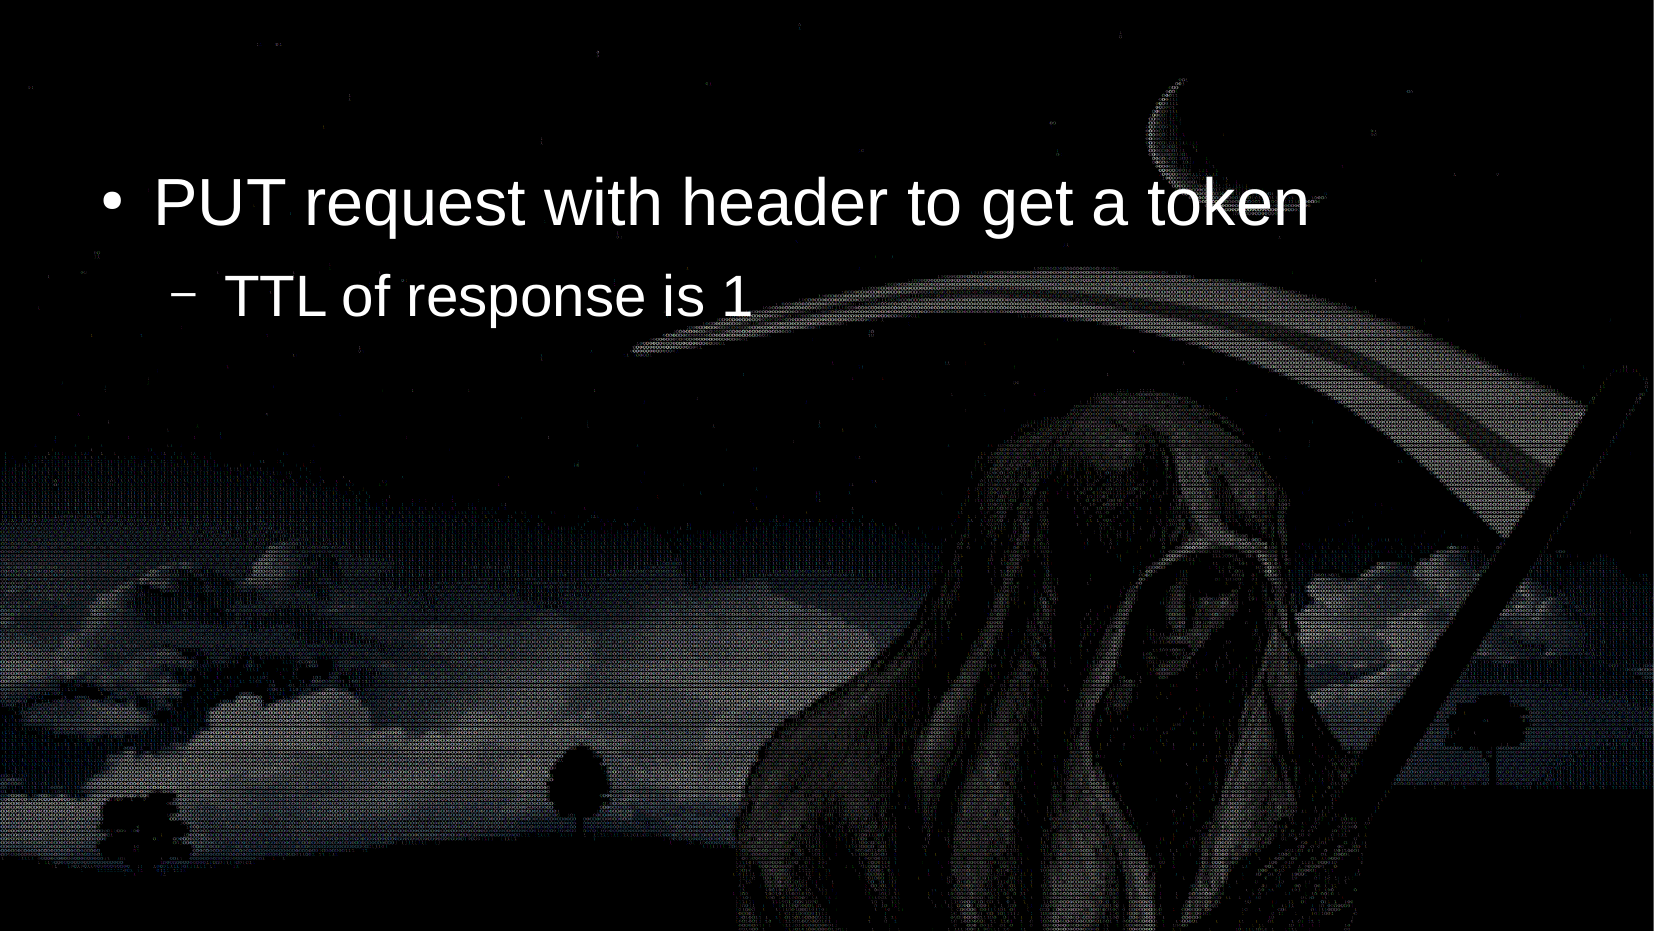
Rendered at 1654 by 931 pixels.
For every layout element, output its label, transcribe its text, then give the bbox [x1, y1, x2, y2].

picture [0, 0, 1654, 931]
list PUT request with header to get a token TTL of response is 1 [82, 165, 1571, 827]
